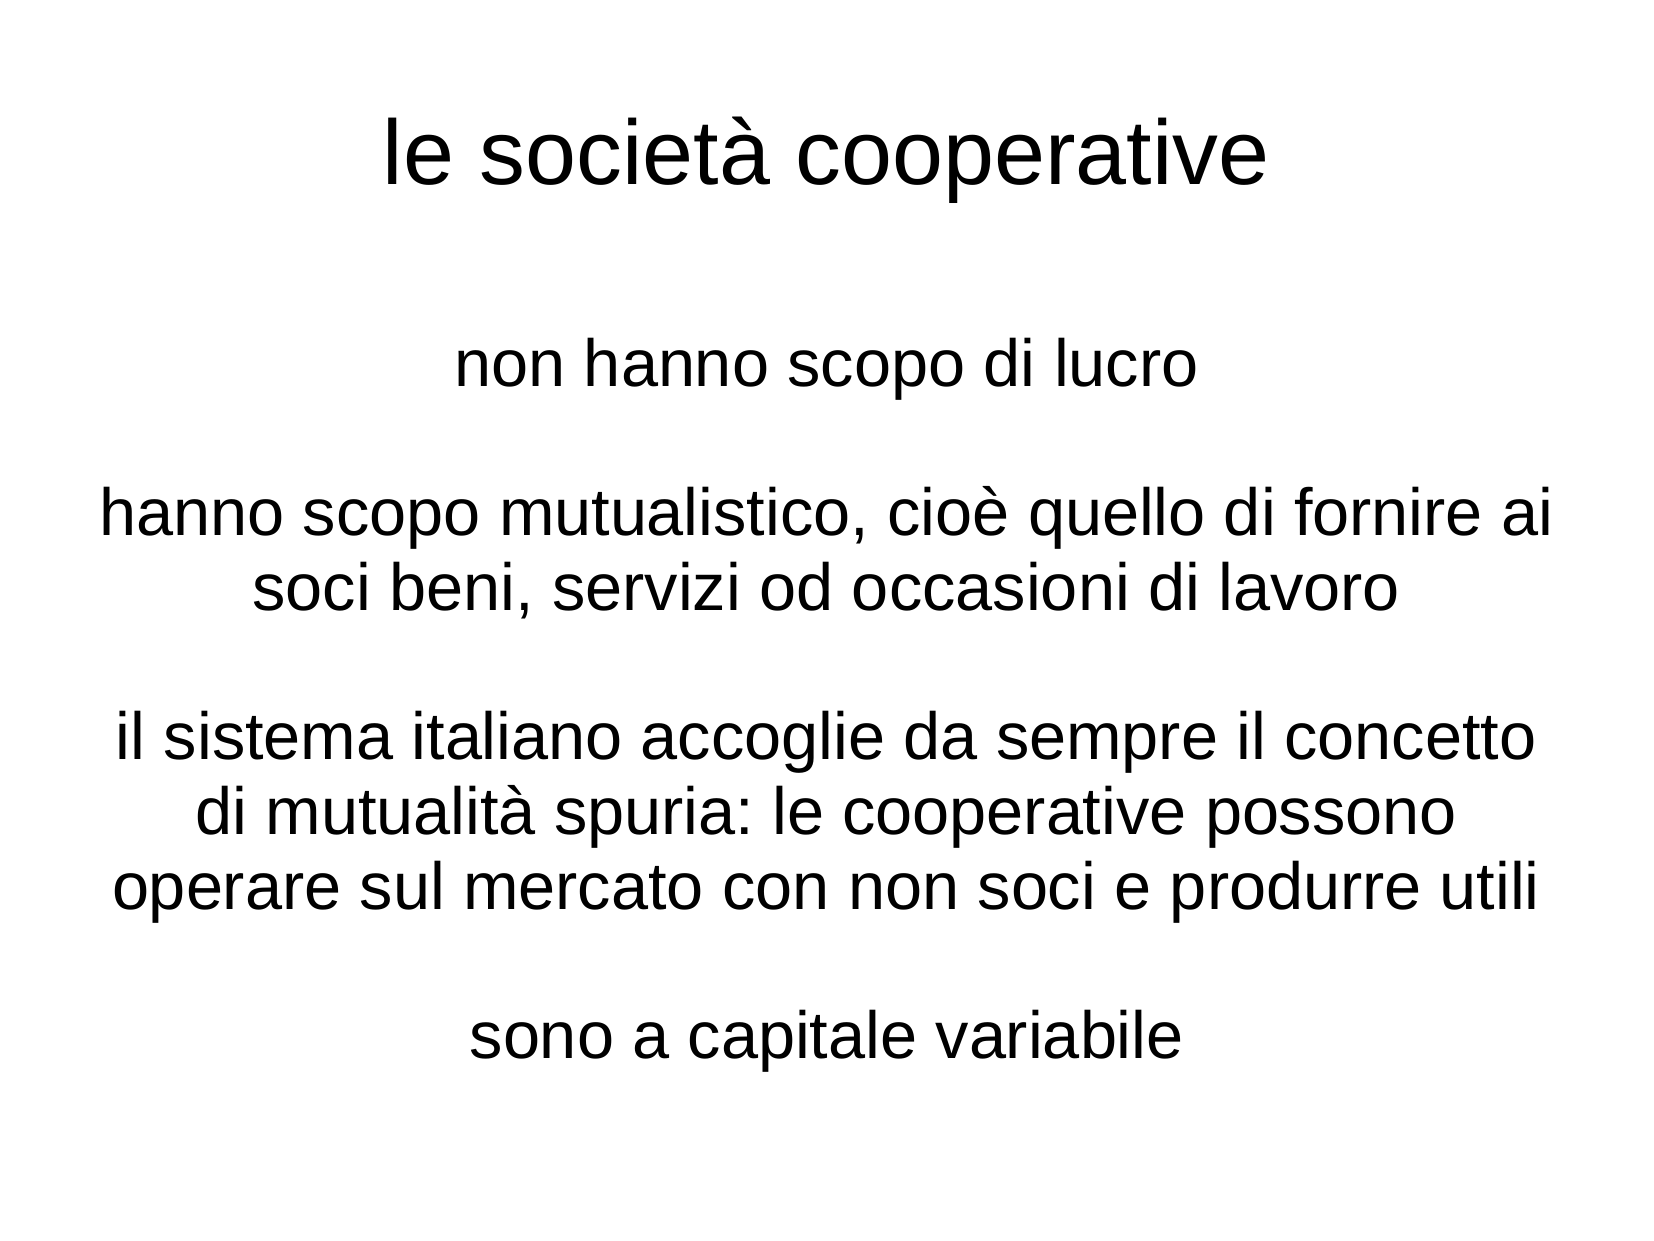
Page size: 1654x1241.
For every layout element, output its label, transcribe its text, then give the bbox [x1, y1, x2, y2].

subtitle non hanno scopo di lucro hanno scopo mutualistico, cioè quello di fornire ai soci beni, servizi od occasioni di lavoro il sistema italiano accoglie da sempre il concetto di mutualità spuria: le cooperative possono operare sul mercato con non soci e produrre utili sono a capitale variabile [82, 297, 1571, 1102]
title le società cooperative [82, 56, 1571, 250]
